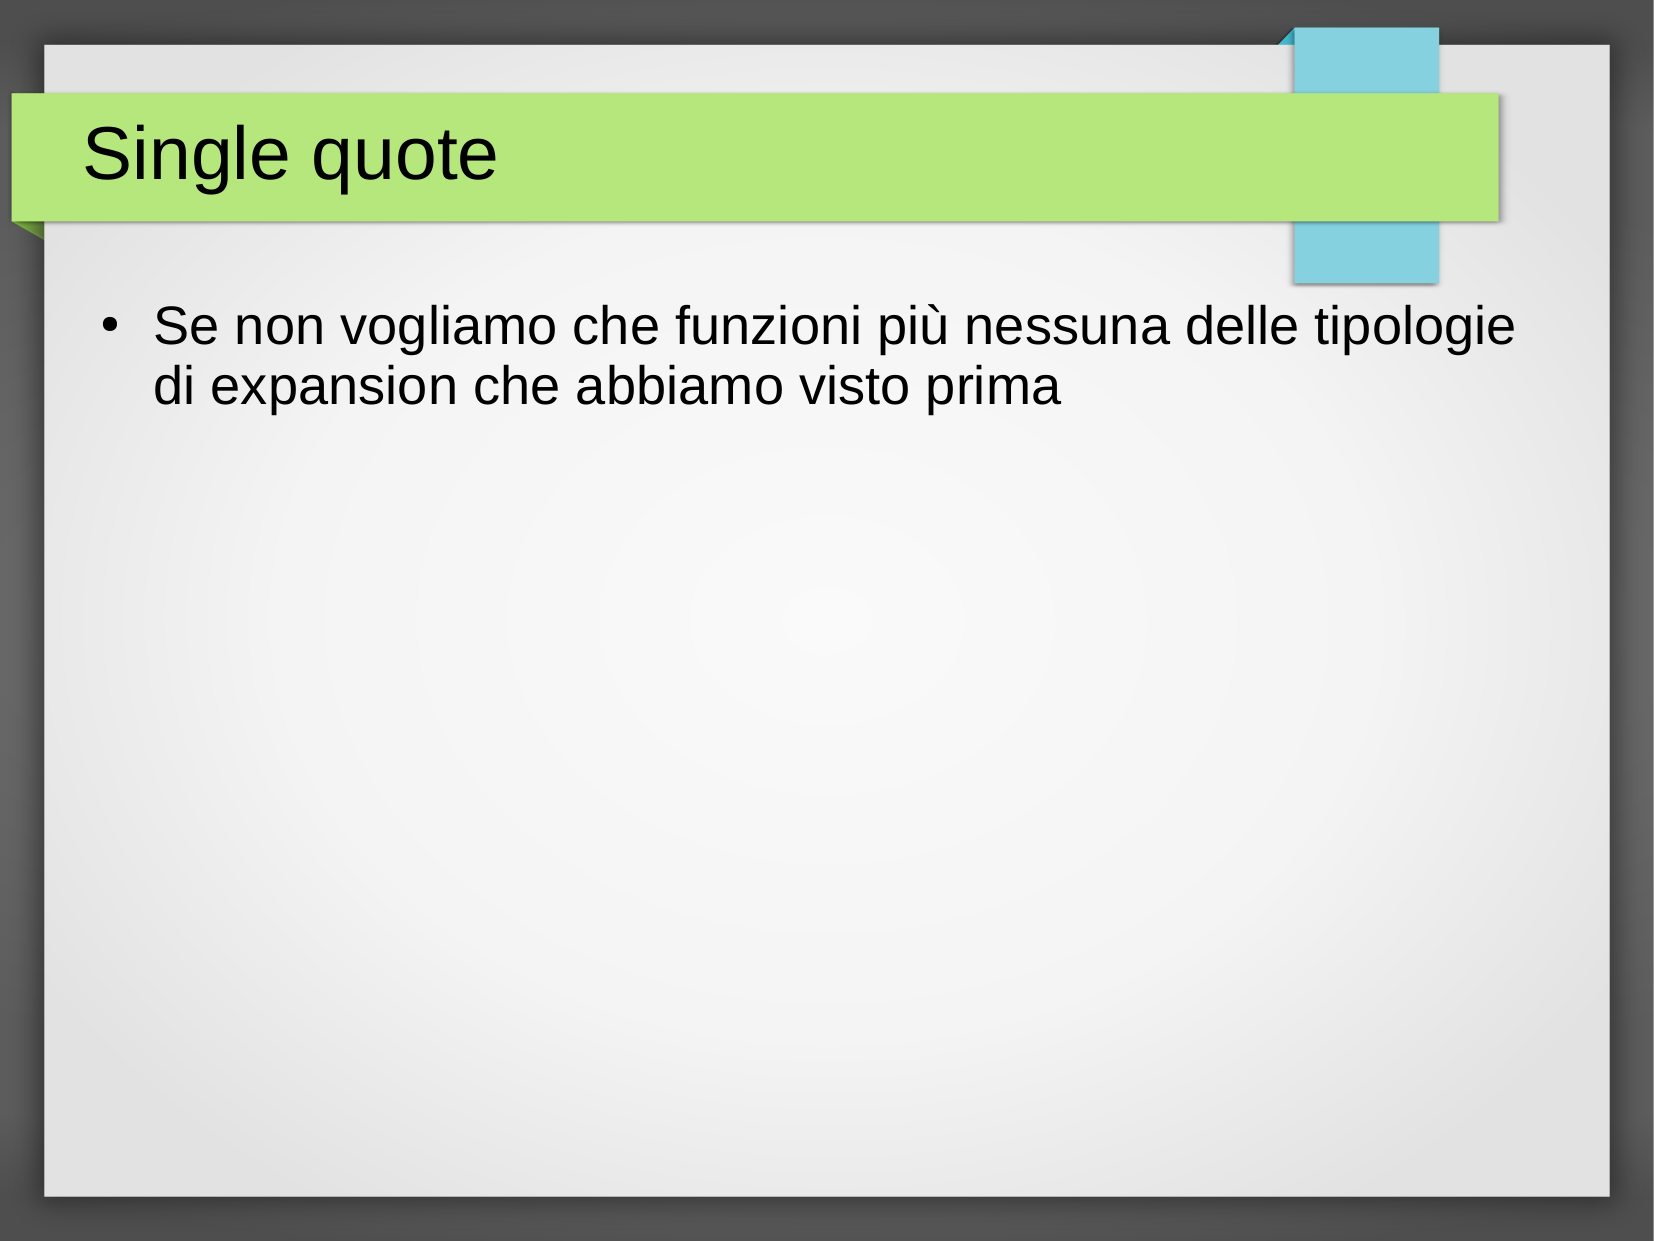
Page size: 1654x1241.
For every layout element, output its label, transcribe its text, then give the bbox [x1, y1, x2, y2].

list Se non vogliamo che funzioni più nessuna delle tipologie di expansion che abbiamo visto prima [82, 295, 1571, 1015]
title Single quote [82, 94, 1264, 213]
picture [0, 0, 1654, 1241]
